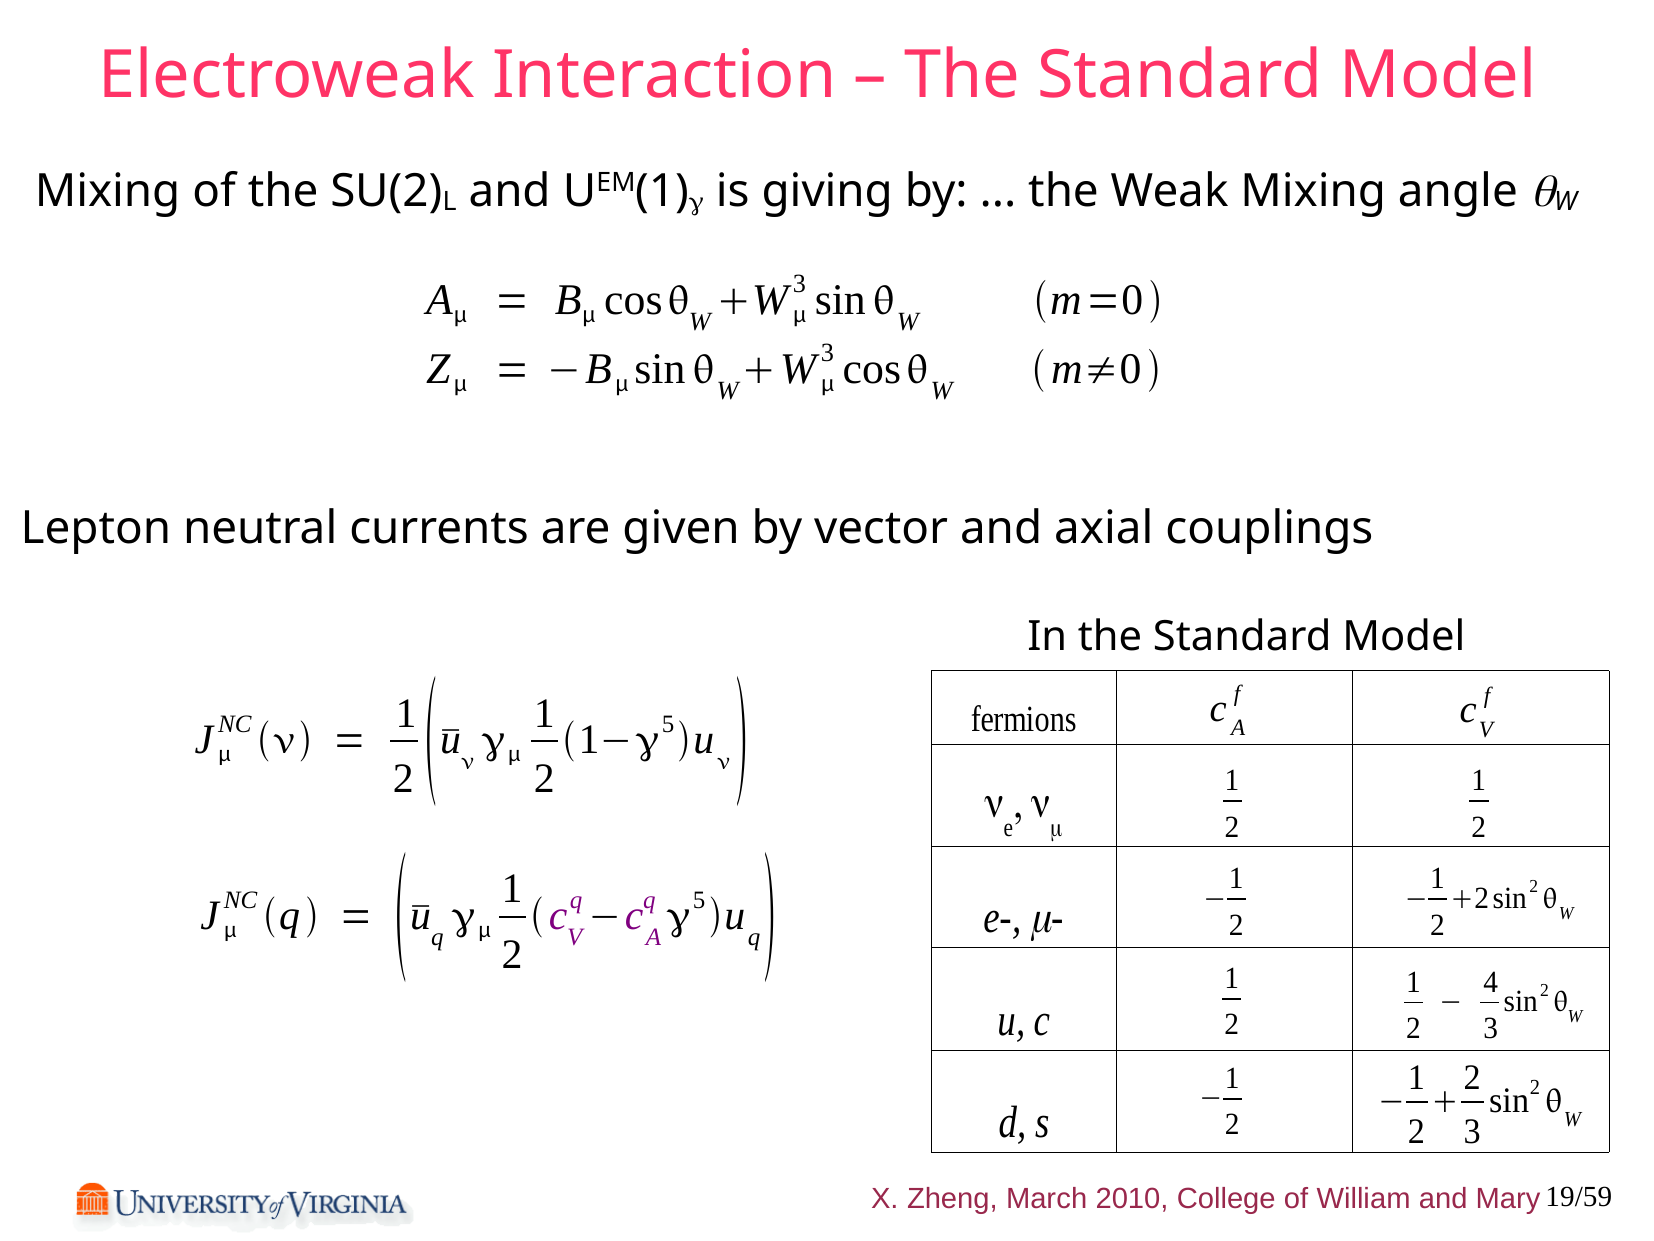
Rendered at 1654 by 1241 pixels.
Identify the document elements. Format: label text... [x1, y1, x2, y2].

chart [187, 850, 788, 986]
chart [412, 262, 1172, 407]
chart [929, 669, 1611, 1155]
text_box In the Standard Model [1012, 598, 1575, 675]
picture [53, 1165, 427, 1241]
text_box Lepton neutral currents are given by vector and axial couplings [5, 487, 1486, 570]
chart [181, 674, 758, 810]
title Electroweak Interaction – The Standard Model [49, 22, 1587, 122]
text_box Mixing of the SU(2)L and UEM(1)g is giving by: ... the Weak Mixing angle qW [7, 149, 1653, 248]
